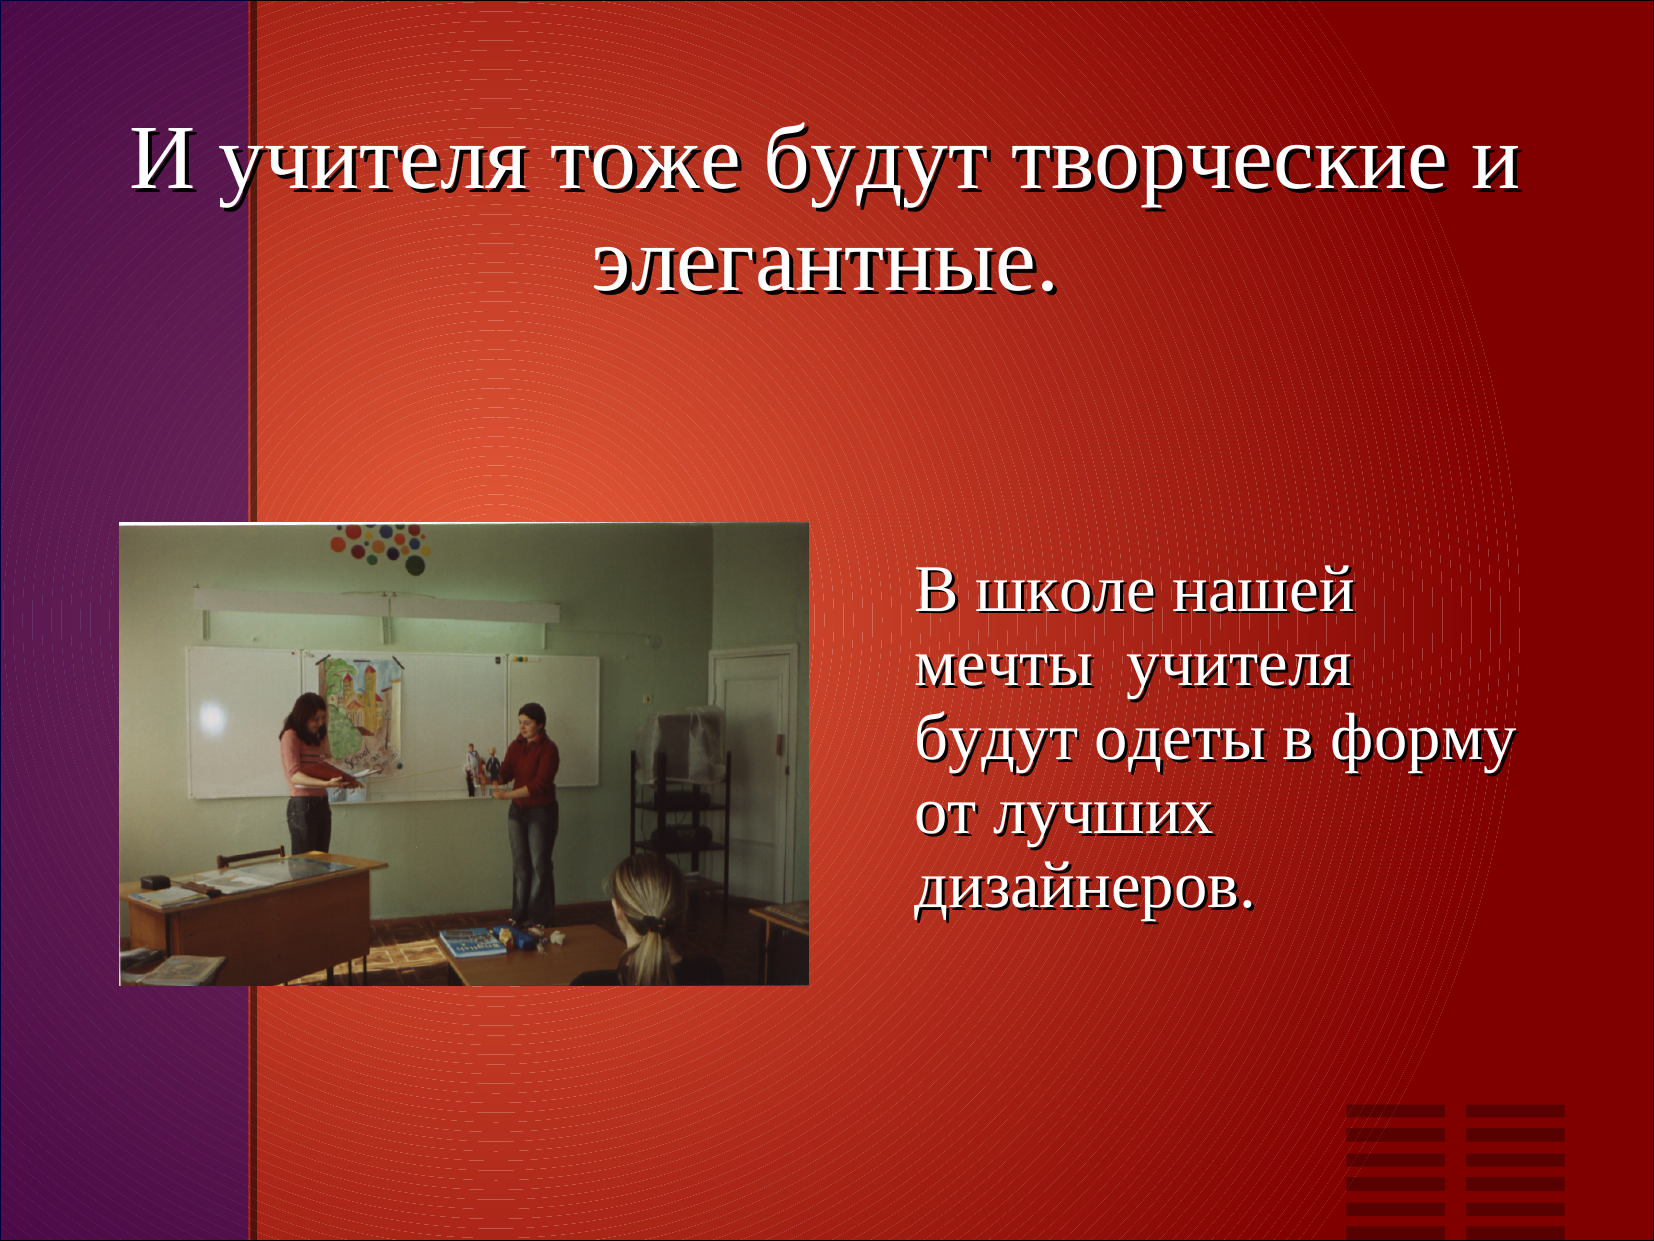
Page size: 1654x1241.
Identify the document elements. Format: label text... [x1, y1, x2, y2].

title И учителя тоже будут творческие и элегантные. [119, 104, 1533, 313]
picture [119, 522, 809, 986]
list В школе нашей мечты учителя будут одеты в форму от лучших дизайнеров. [843, 344, 1533, 1164]
